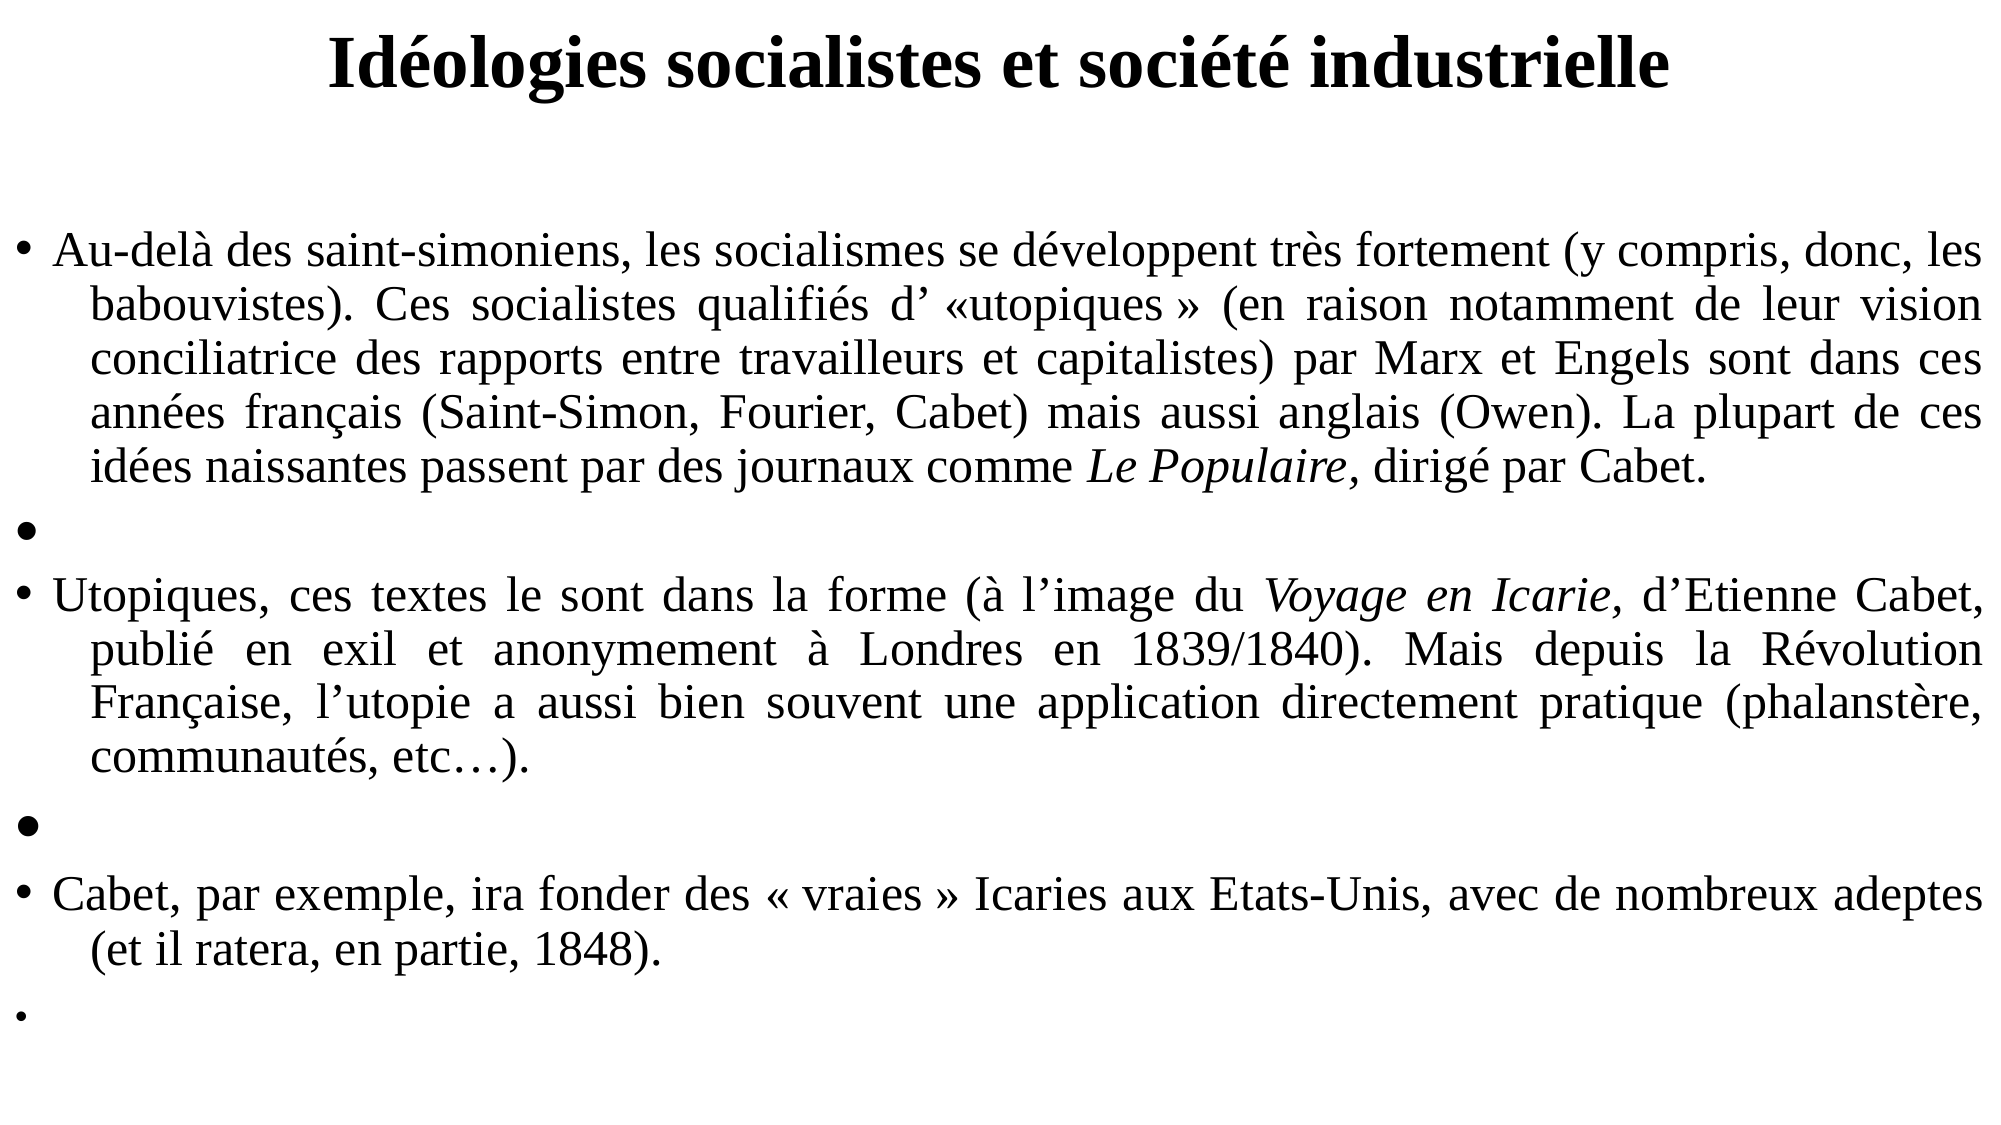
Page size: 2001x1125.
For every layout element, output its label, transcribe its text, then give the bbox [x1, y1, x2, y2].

list Au-delà des saint-simoniens, les socialismes se développent très fortement (y compris, donc, les babouvistes). Ces socialistes qualifiés d’ «utopiques » (en raison notamment de leur vision conciliatrice des rapports entre travailleurs et capitalistes) par Marx et Engels sont dans ces années français (Saint-Simon, Fourier, Cabet) mais aussi anglais (Owen). La plupart de ces idées naissantes passent par des journaux comme Le Populaire, dirigé par Cabet. Utopiques, ces textes le sont dans la forme (à l’image du Voyage en Icarie, d’Etienne Cabet, publié en exil et anonymement à Londres en 1839/1840). Mais depuis la Révolution Française, l’utopie a aussi bien souvent une application directement pratique (phalanstère, communautés, etc…). Cabet, par exemple, ira fonder des « vraies » Icaries aux Etats-Unis, avec de nombreux adeptes (et il ratera, en partie, 1848). [0, 215, 2000, 1125]
title Idéologies socialistes et société industrielle [249, 0, 1750, 126]
